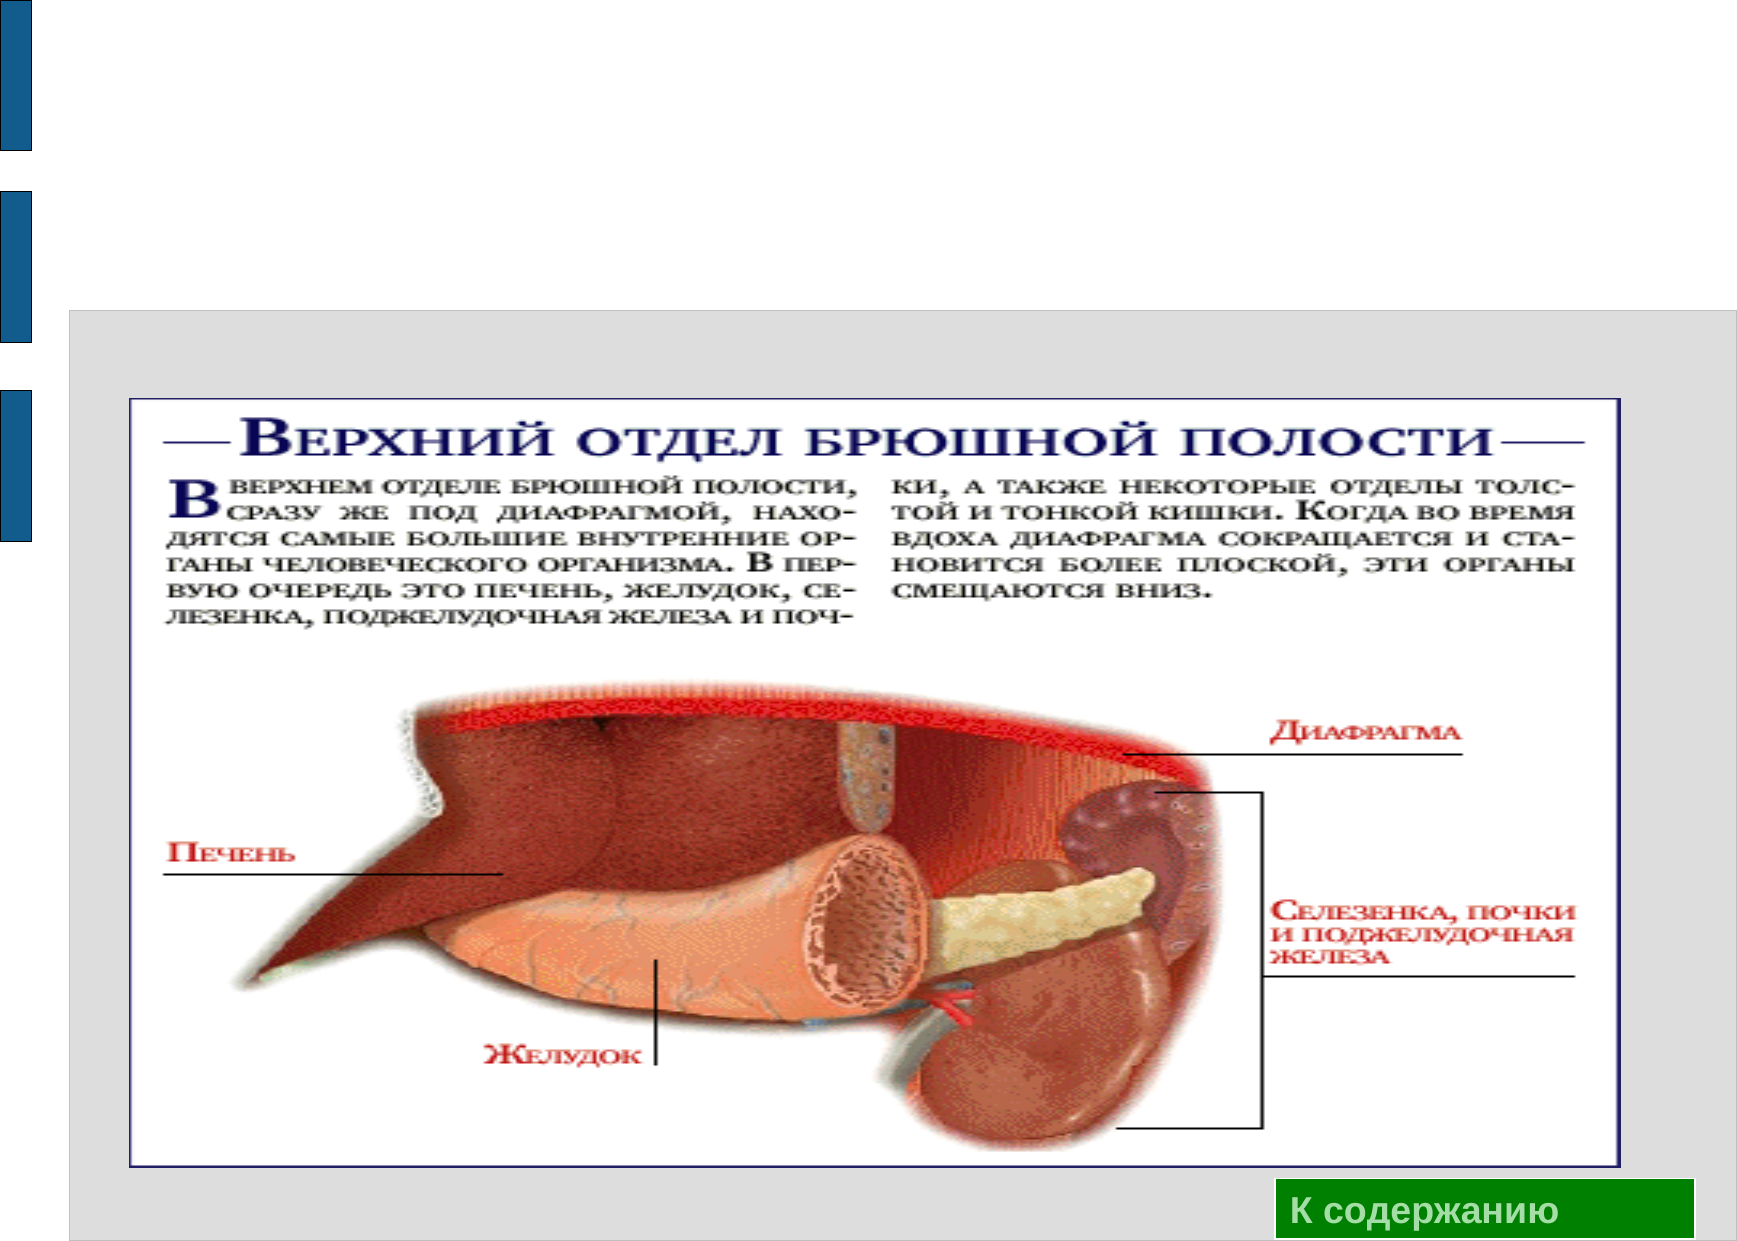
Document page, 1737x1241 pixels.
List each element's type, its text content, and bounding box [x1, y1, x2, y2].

picture [129, 398, 1621, 1168]
text_box К содержанию [1275, 1178, 1696, 1240]
